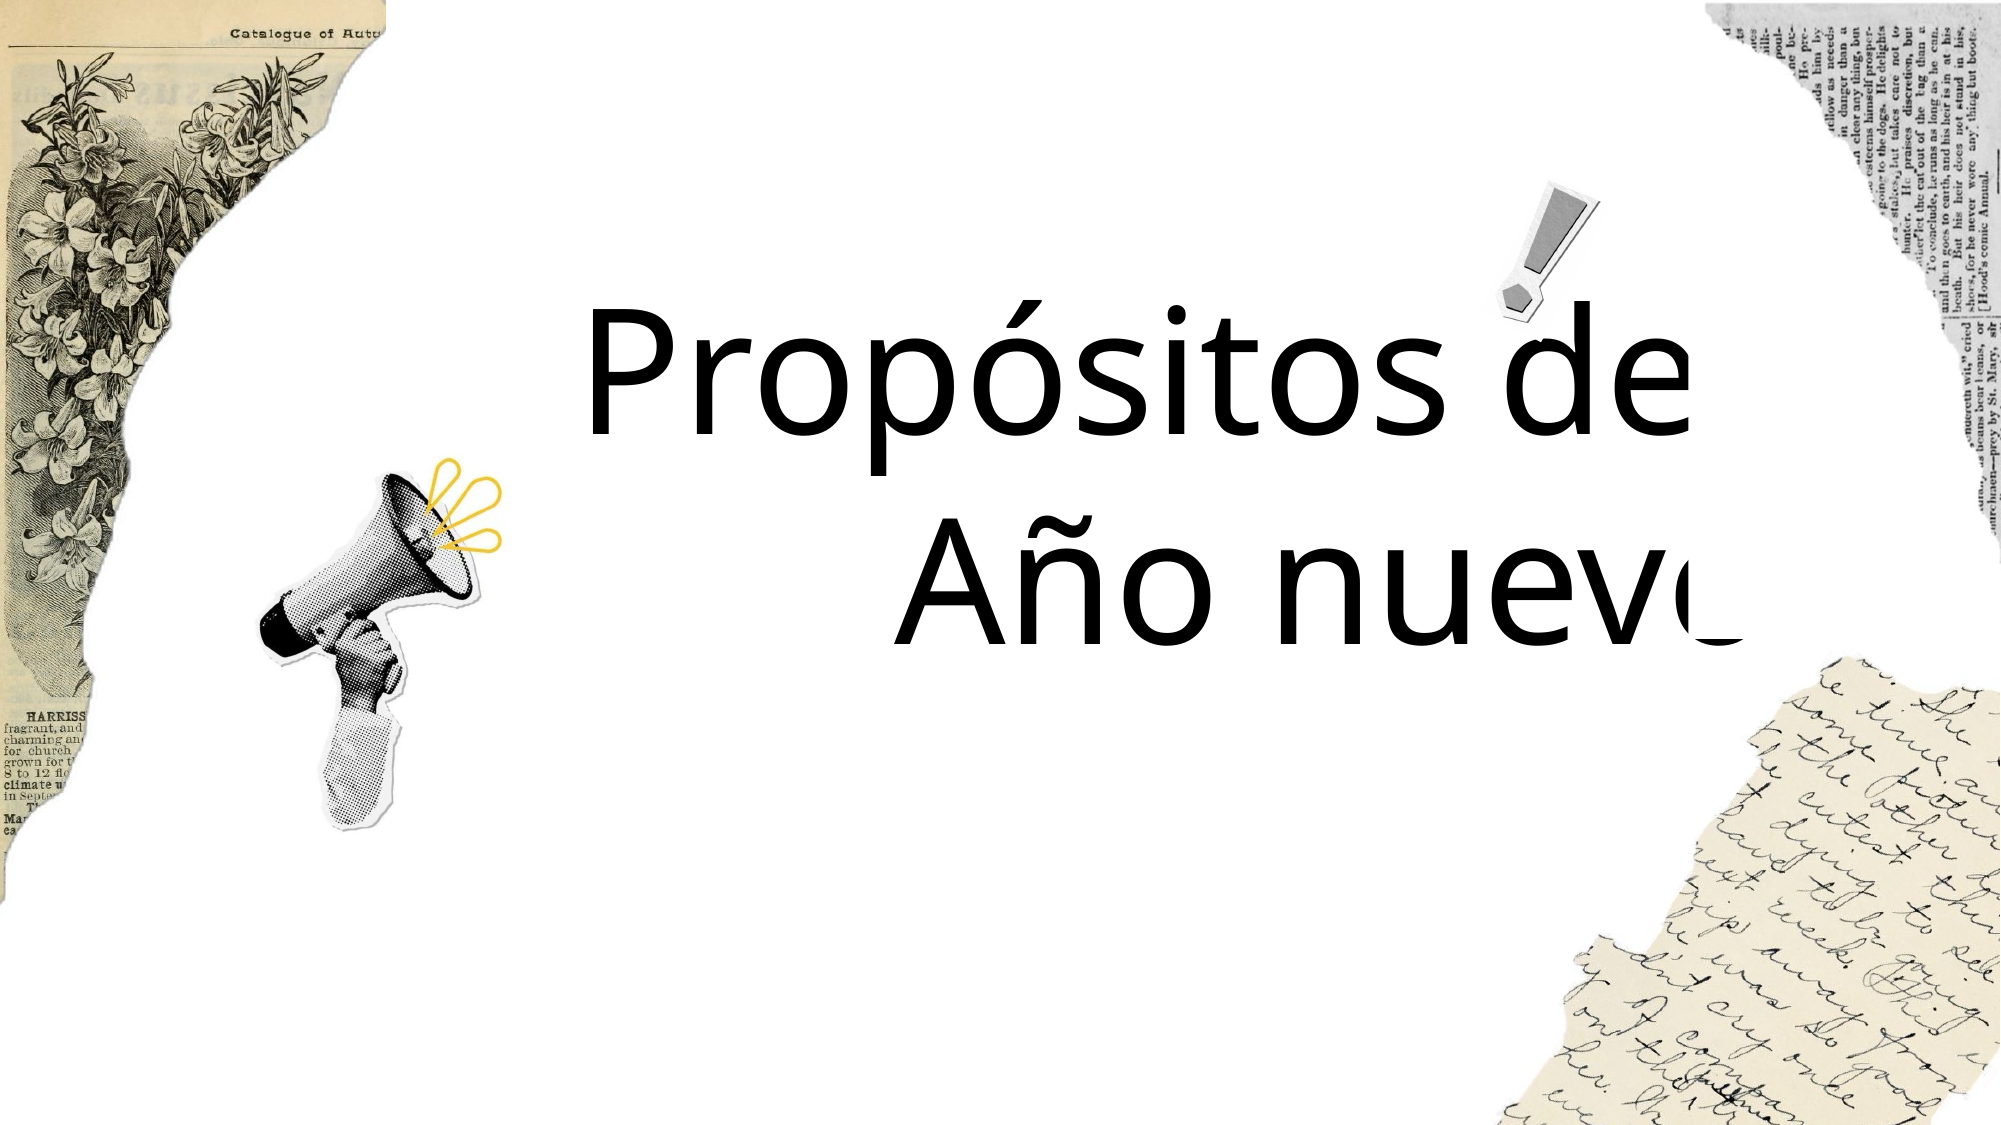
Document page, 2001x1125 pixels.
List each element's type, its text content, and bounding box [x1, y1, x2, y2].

text_box Propósitos de Año nuevo [561, 251, 1801, 692]
picture [0, 0, 599, 932]
picture [1479, 174, 1612, 343]
picture [1450, 0, 2000, 1125]
